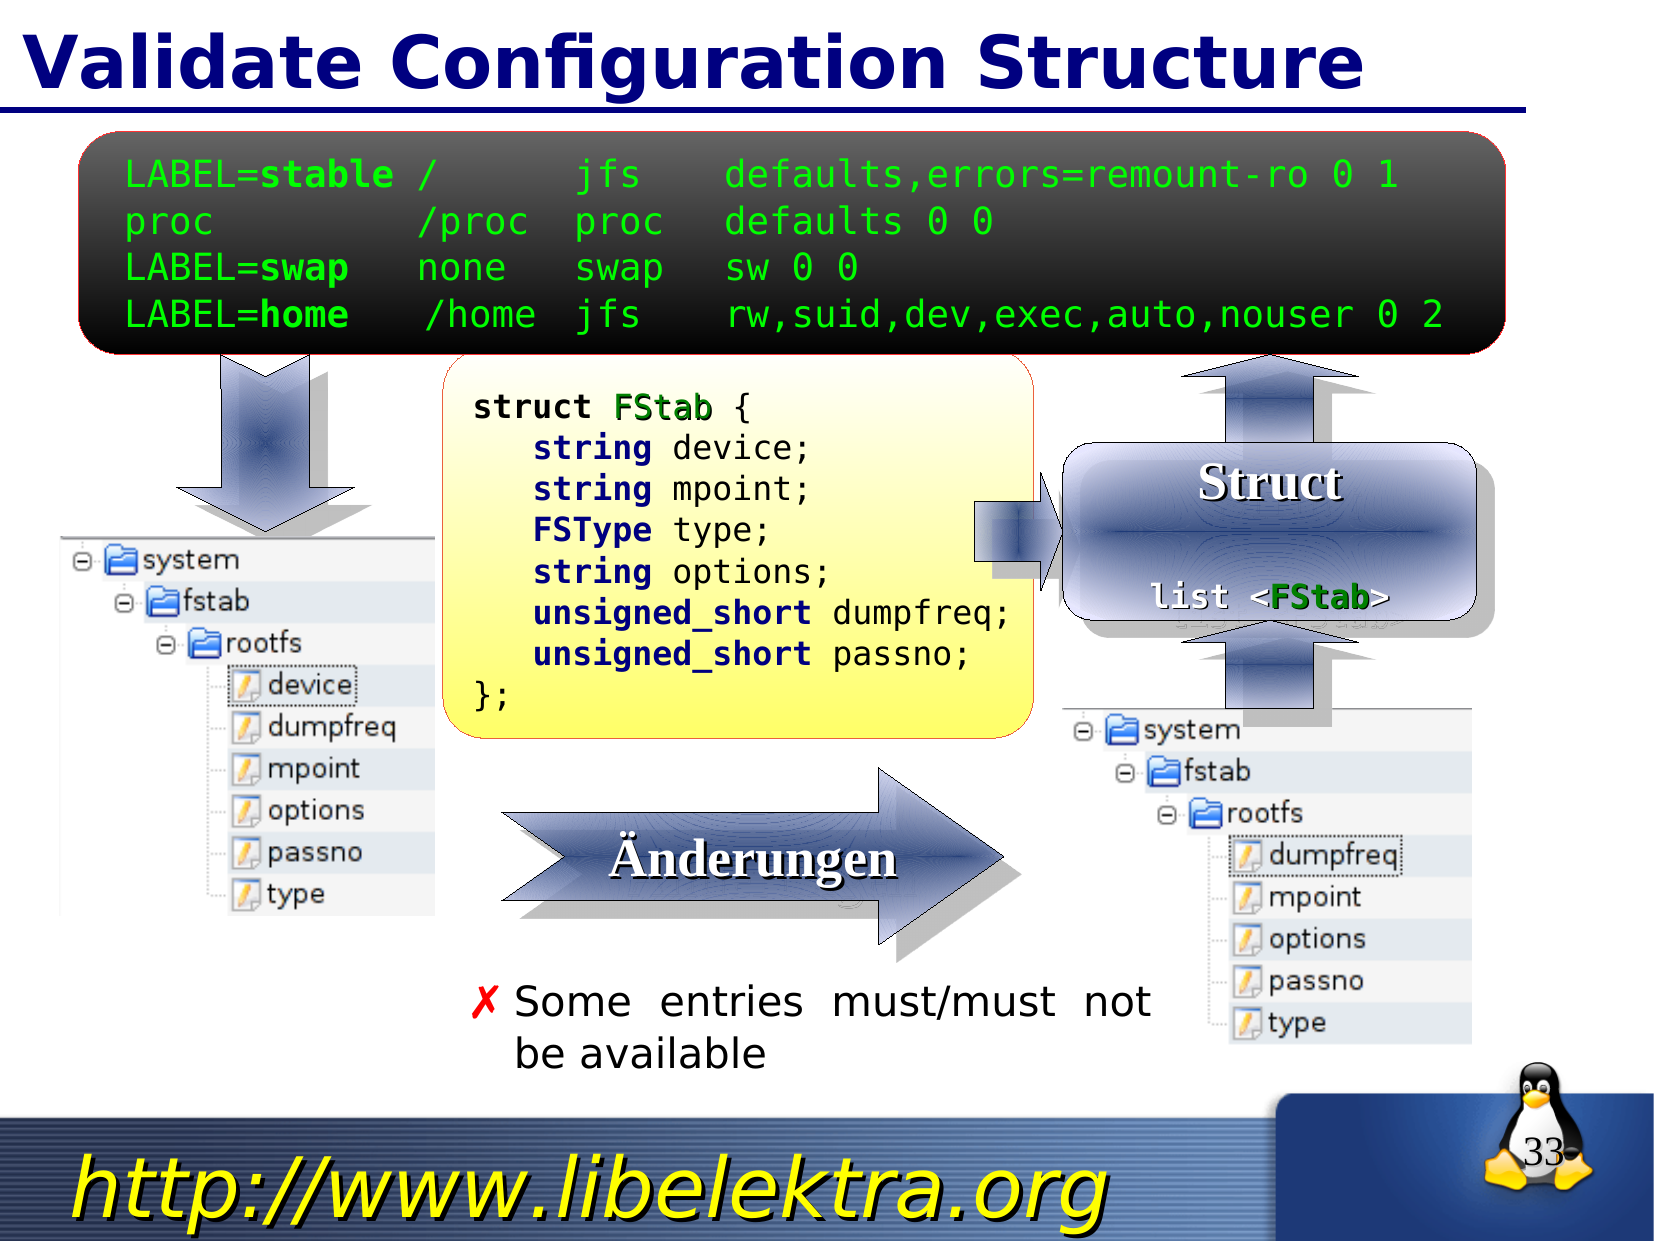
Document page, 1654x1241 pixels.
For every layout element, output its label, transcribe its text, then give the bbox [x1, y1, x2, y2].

text_box <Nummer> [1370, 1122, 1565, 1178]
text_box Validate Configuration Structure [22, 14, 1611, 111]
text_box Änderungen [501, 767, 1004, 945]
text_box Struct list <FStab> [1062, 442, 1477, 621]
text_box Some entries must/must not be available [472, 974, 1152, 1093]
picture [1062, 708, 1472, 1051]
text_box [1181, 620, 1359, 709]
picture [59, 536, 435, 916]
text_box [1034, 472, 1062, 591]
text_box struct FStab { string device; string mpoint; FSType type; string options; unsigned_short dumpfreq; unsigned_short passno; }; [472, 385, 1034, 712]
text_box [78, 131, 1506, 739]
text_box LABEL=stable / jfs defaults,errors=remount-ro 0 1 proc /proc proc defaults 0 0 LABEL=swap none swap sw 0 0 LABEL=home /home jfs rw,suid,dev,exec,auto,nouser 0 2 [124, 151, 1460, 335]
picture [0, 1061, 1654, 1241]
